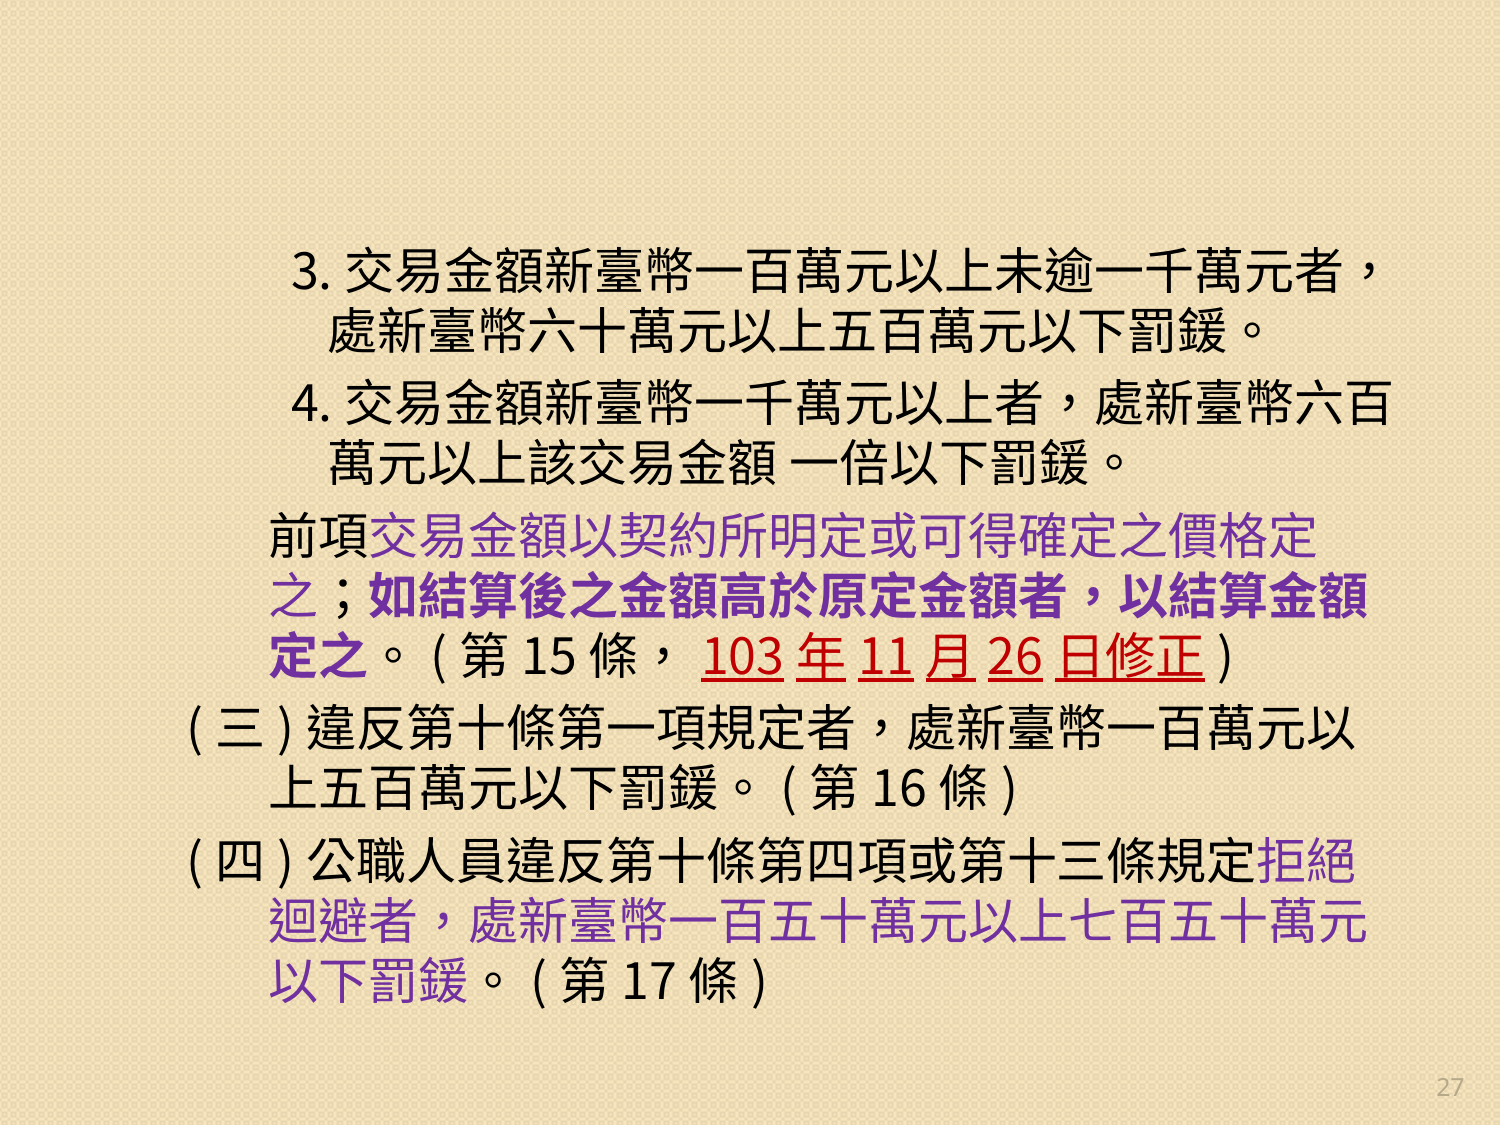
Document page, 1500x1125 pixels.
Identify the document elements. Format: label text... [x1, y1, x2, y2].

slide_number <編號> [1413, 1034, 1488, 1113]
picture [0, 0, 1500, 1125]
list 3.交易金額新臺幣一百萬元以上未逾一千萬元者，處新臺幣六十萬元以上五百萬元以下罰鍰。 4.交易金額新臺幣一千萬元以上者，處新臺幣六百萬元以上該交易金額 一倍以下罰鍰。 前項交易金額以契約所明定或可得確定之價格定之；如結算後之金額高於原定金額者，以結算金額定之。(第15條，103年11月26日修正) (三)違反第十條第一項規定者，處新臺幣一百萬元以上五百萬元以下罰鍰。(第16條) (四)公職人員違反第十條第四項或第十三條規定拒絕迴避者，處新臺幣一百五十萬元以上七百五十萬元以下罰鍰。(第17條) [76, 231, 1415, 887]
